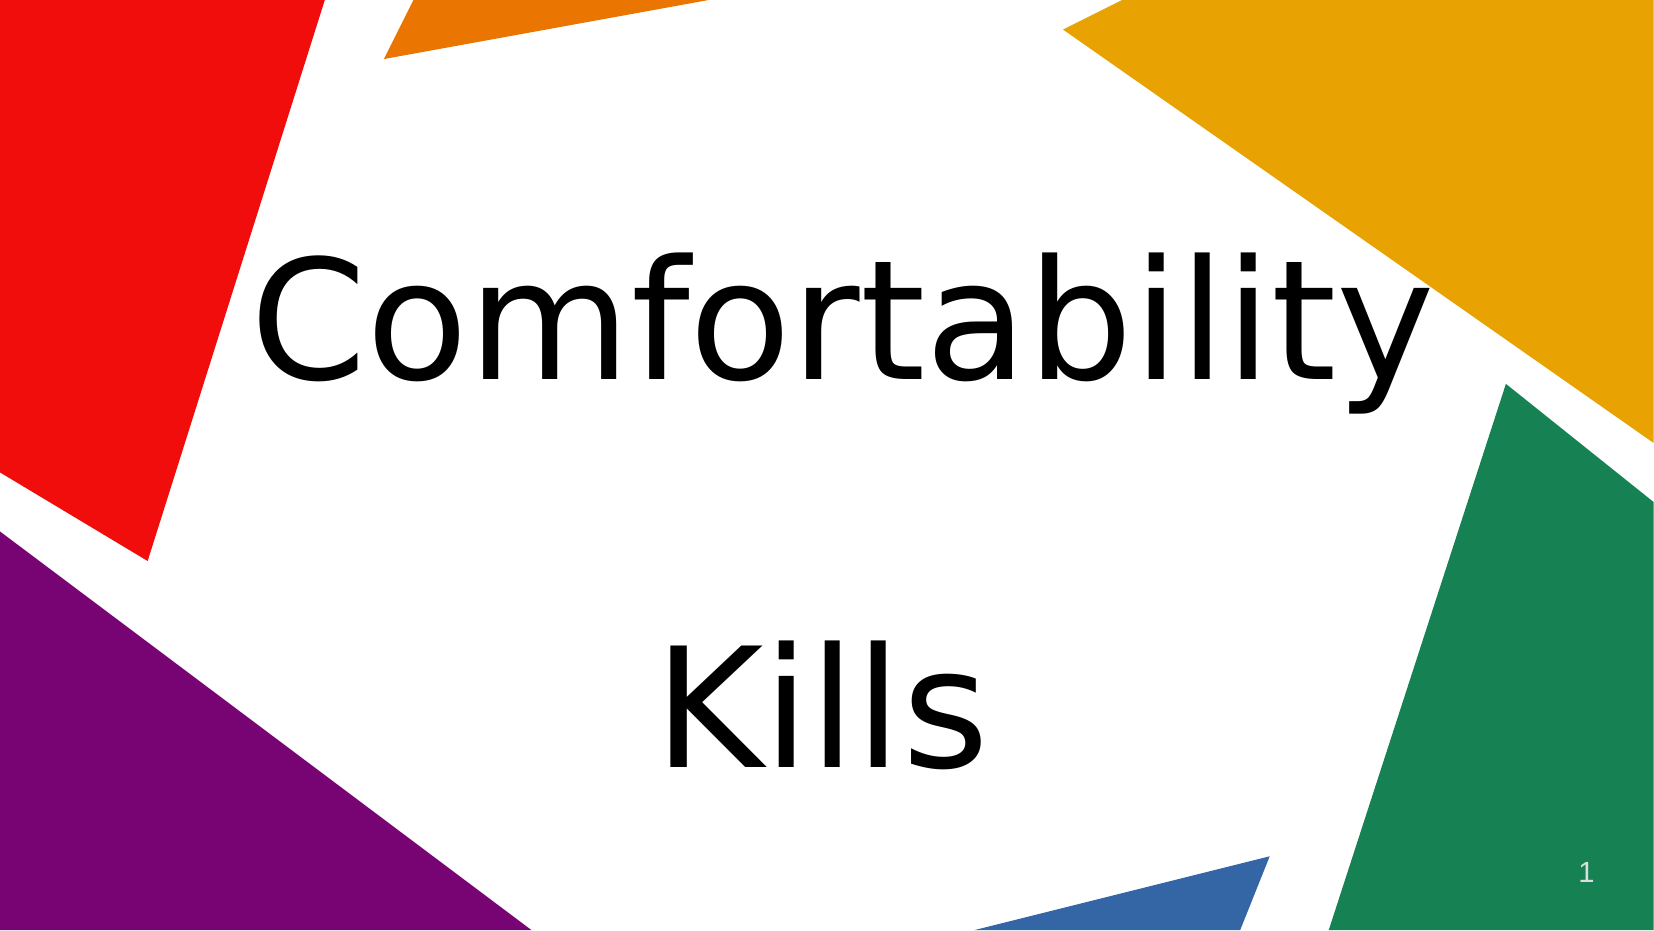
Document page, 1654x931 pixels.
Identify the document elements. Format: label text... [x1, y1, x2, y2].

title Comfortability Kills [225, 225, 1463, 808]
